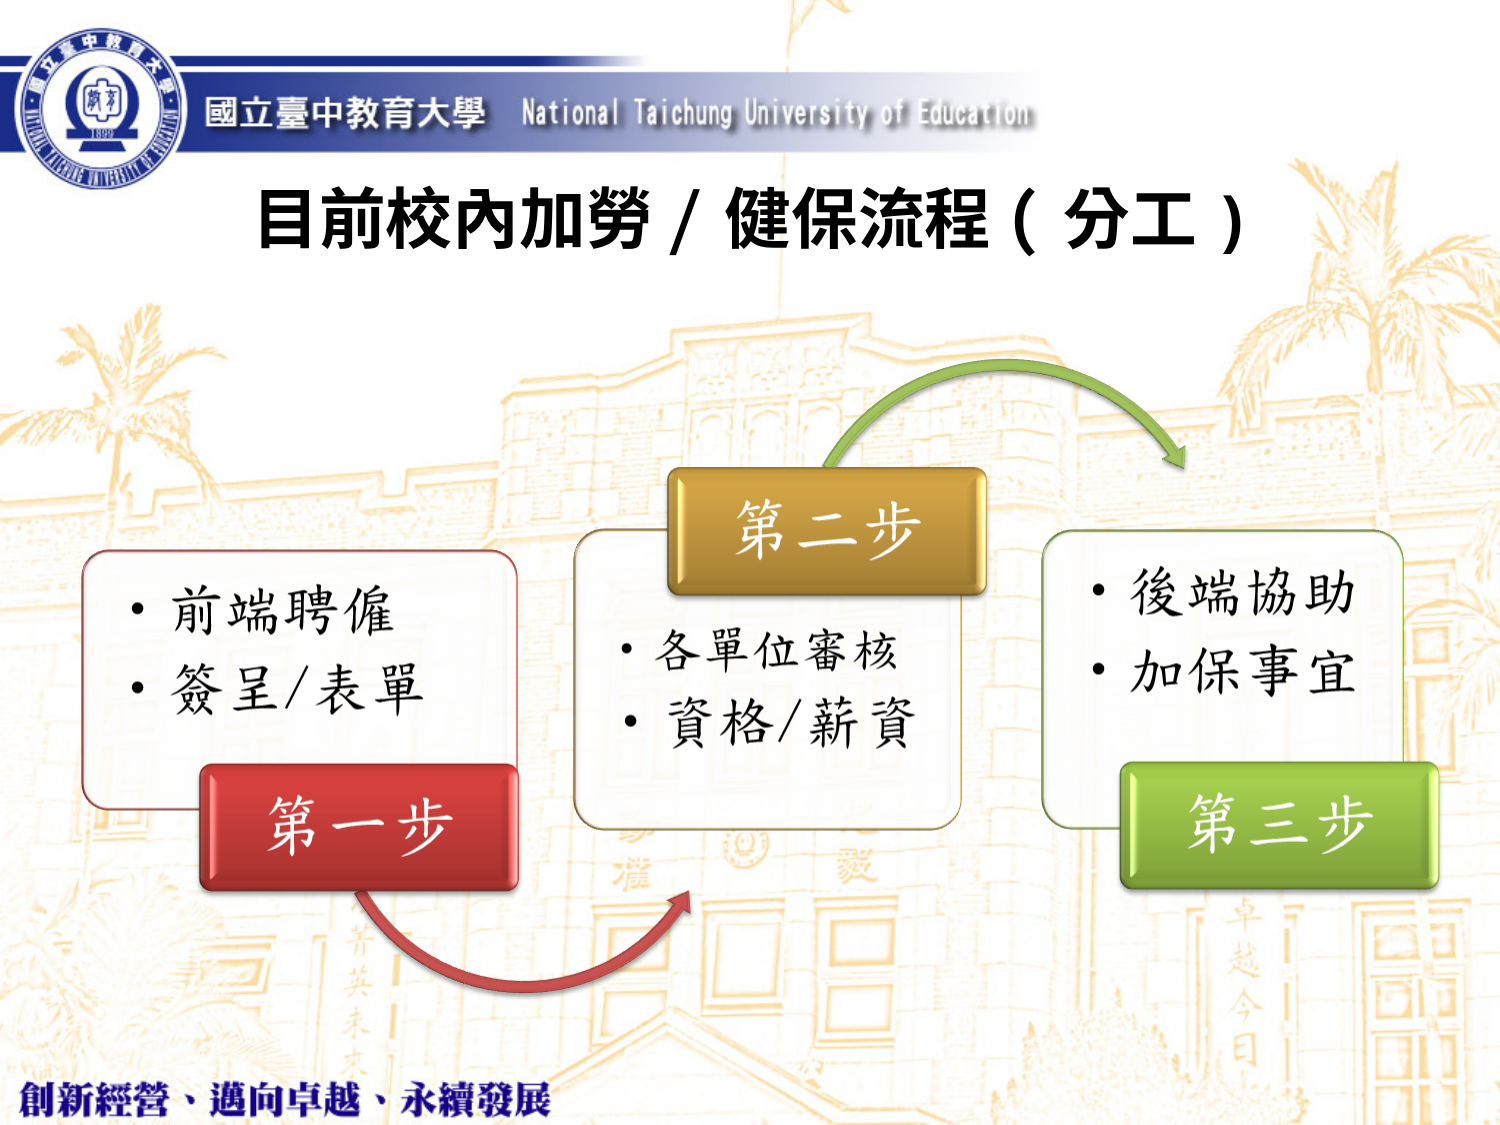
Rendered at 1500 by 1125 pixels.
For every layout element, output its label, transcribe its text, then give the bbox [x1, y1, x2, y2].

title 目前校內加勞/健保流程(分工) [5, 164, 1500, 270]
picture [0, 0, 1500, 1125]
